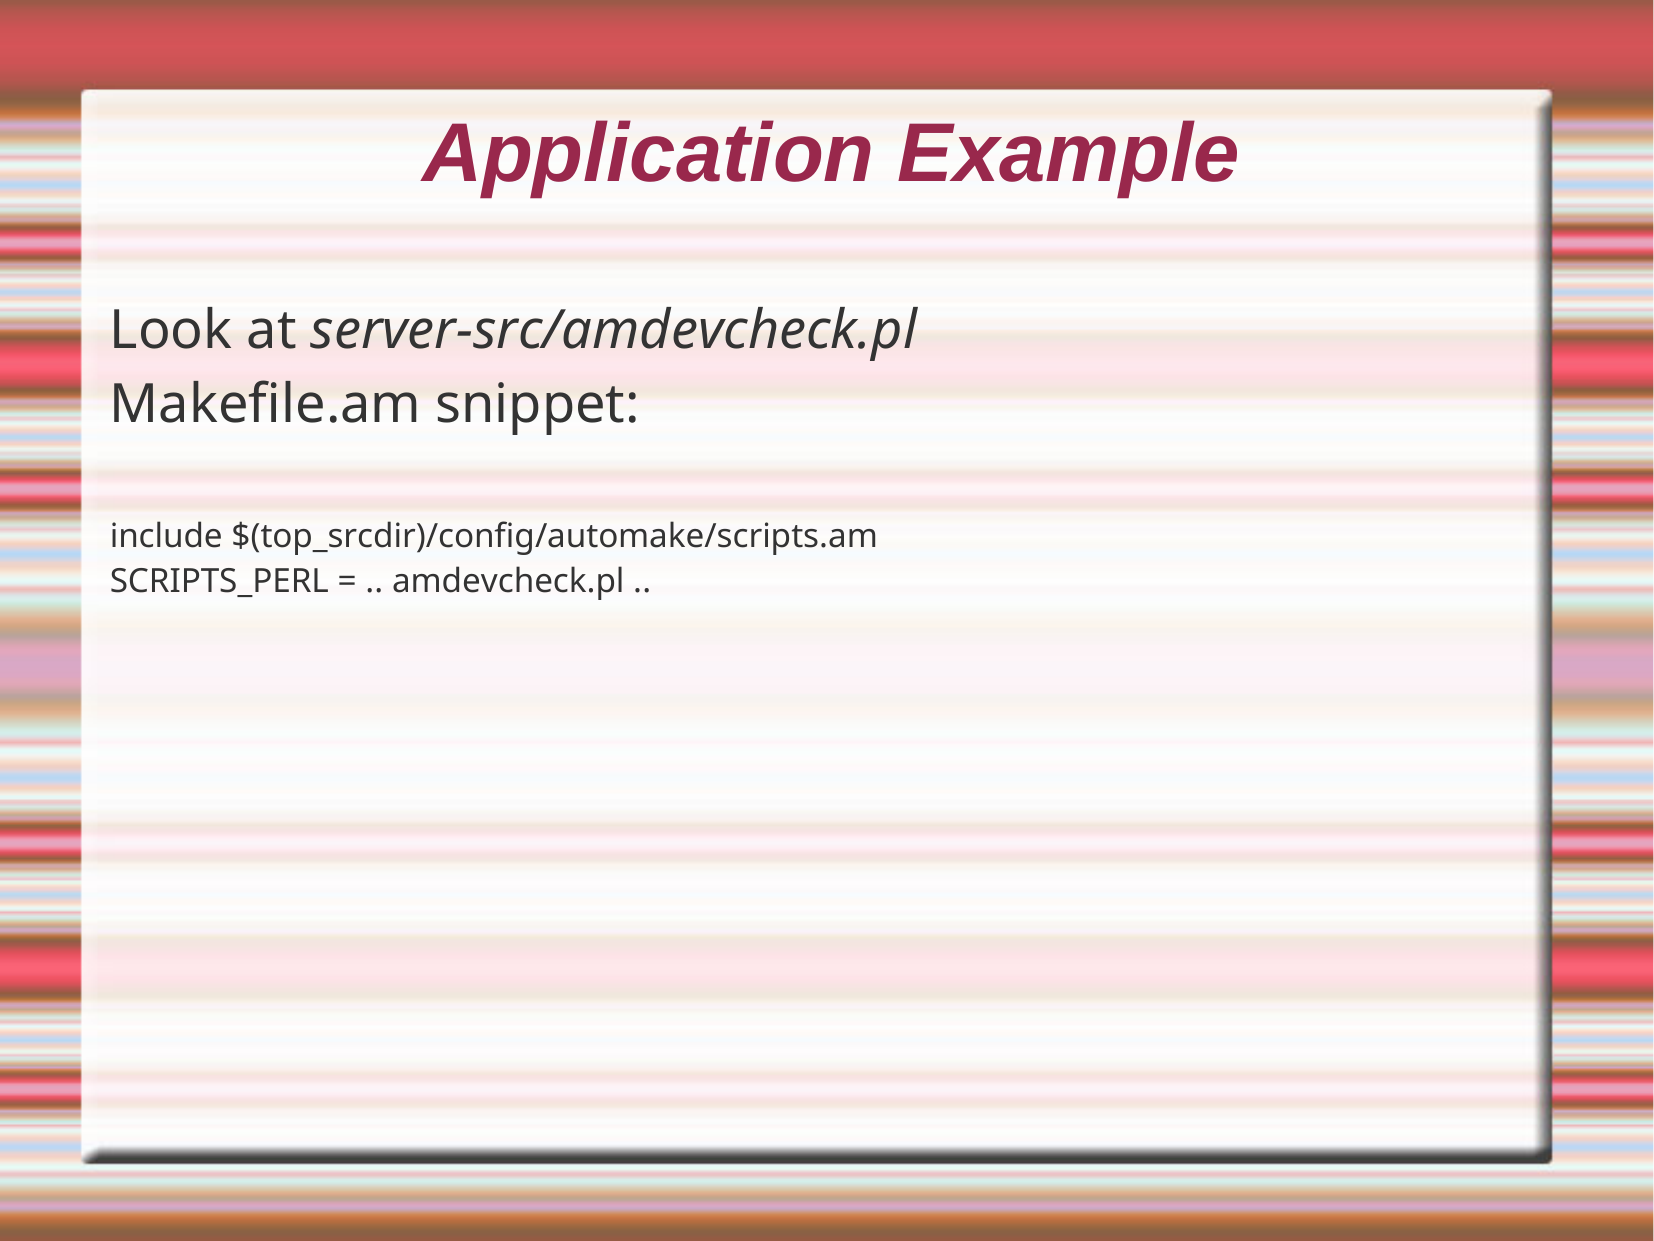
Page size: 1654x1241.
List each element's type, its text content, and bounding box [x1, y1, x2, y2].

list Look at server-src/amdevcheck.pl Makefile.am snippet: include $(top_srcdir)/config/automake/scripts.am SCRIPTS_PERL = .. amdevcheck.pl .. [97, 290, 1523, 1094]
picture [0, 0, 1654, 1241]
title Application Example [87, 56, 1576, 250]
